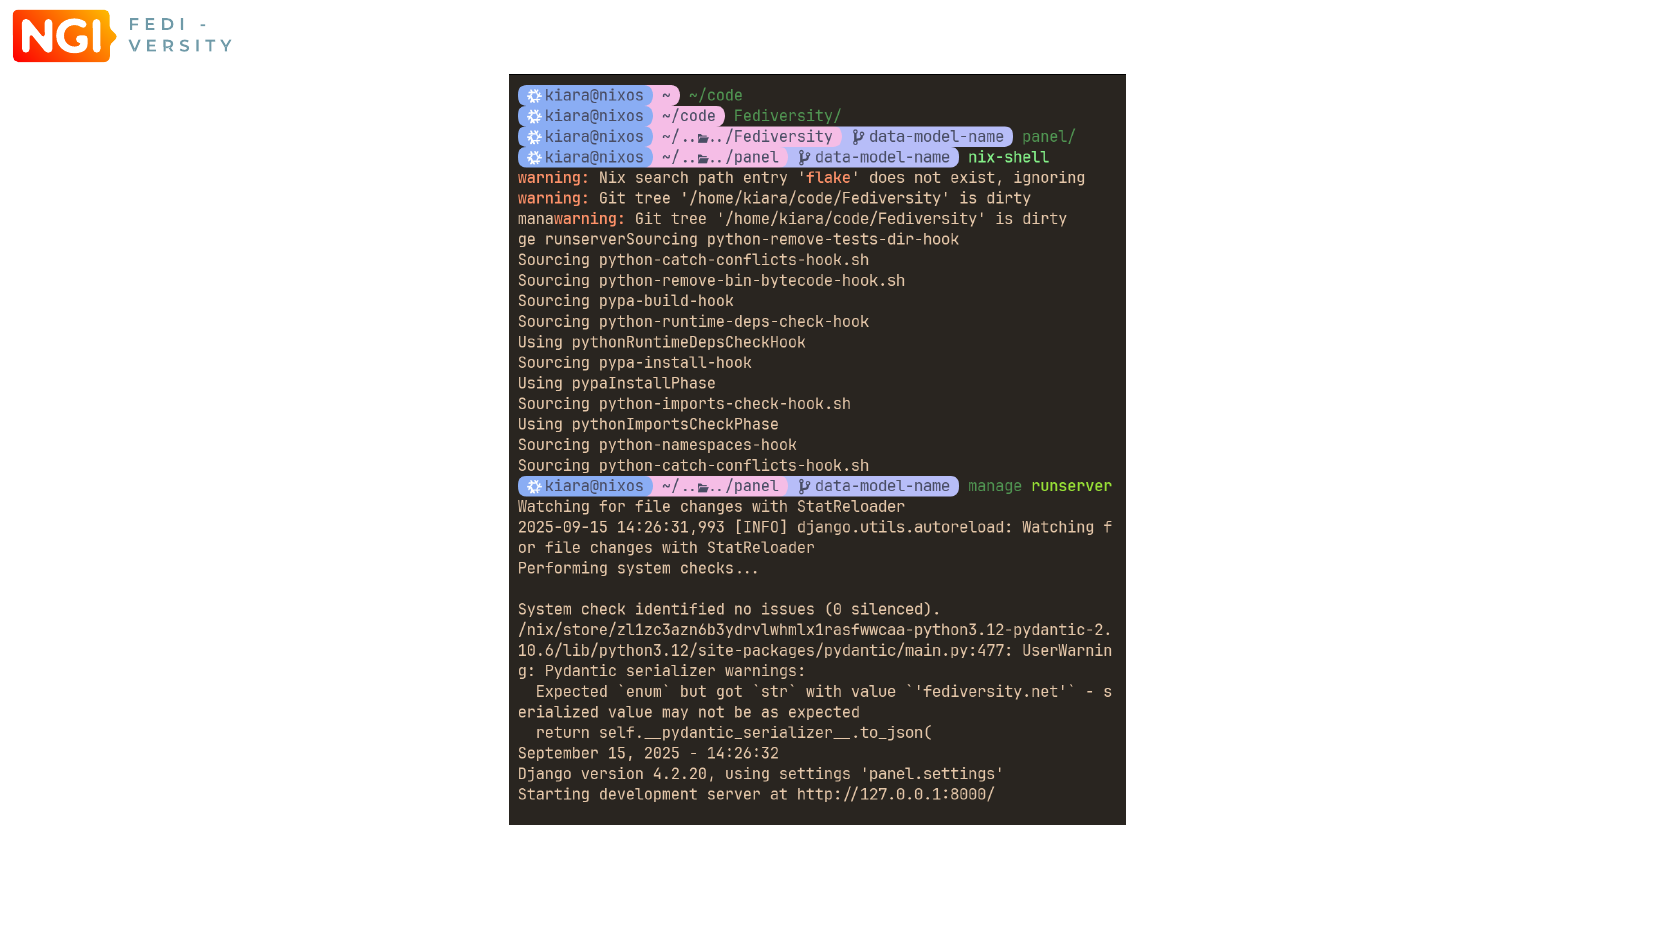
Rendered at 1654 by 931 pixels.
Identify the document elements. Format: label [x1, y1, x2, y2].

picture [509, 74, 1126, 826]
picture [12, 9, 232, 63]
